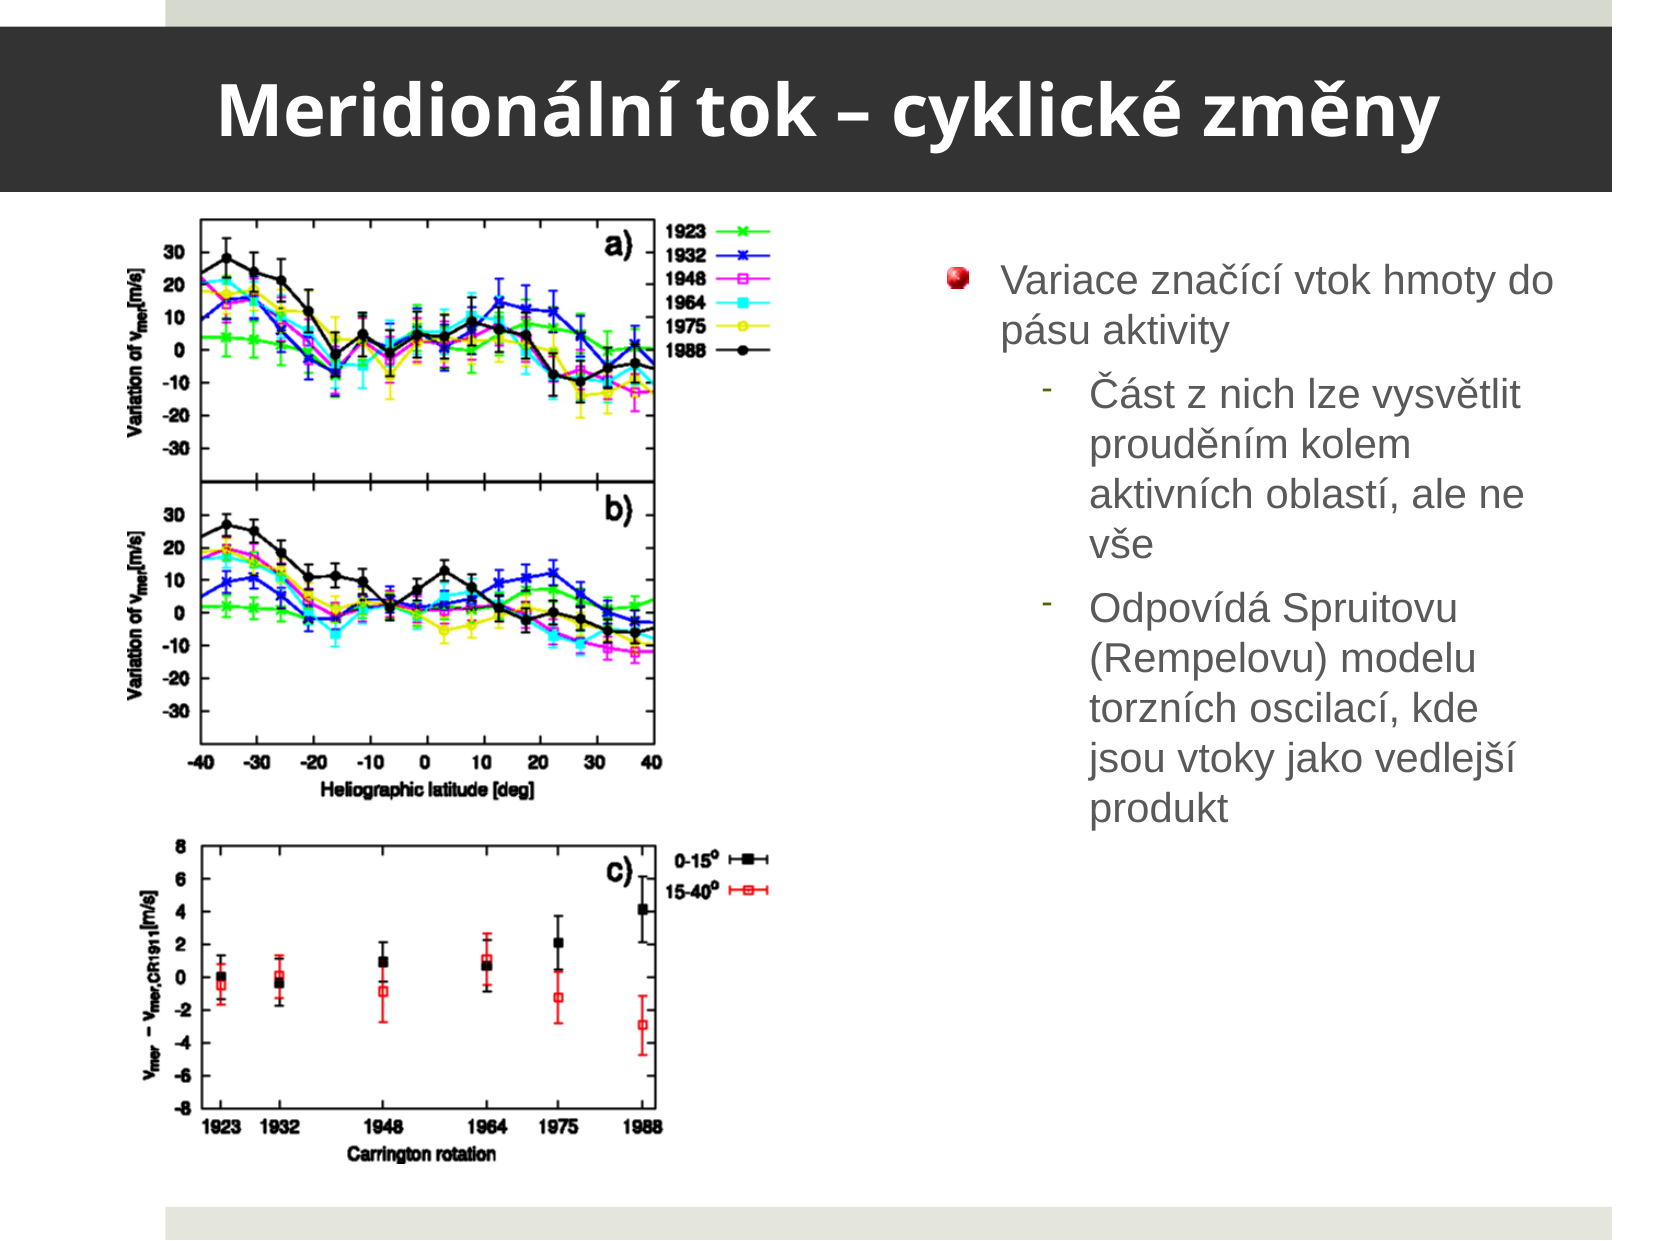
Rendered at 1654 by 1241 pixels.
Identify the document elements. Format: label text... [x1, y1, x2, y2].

list Variace značící vtok hmoty do pásu aktivity Část z nich lze vysvětlit prouděním kolem aktivních oblastí, ale ne vše Odpovídá Spruitovu (Rempelovu) modelu torzních oscilací, kde jsou vtoky jako vedlejší produkt [930, 244, 1576, 1135]
picture [127, 218, 771, 1164]
title Meridionální tok – cyklické změny [0, 26, 1612, 192]
